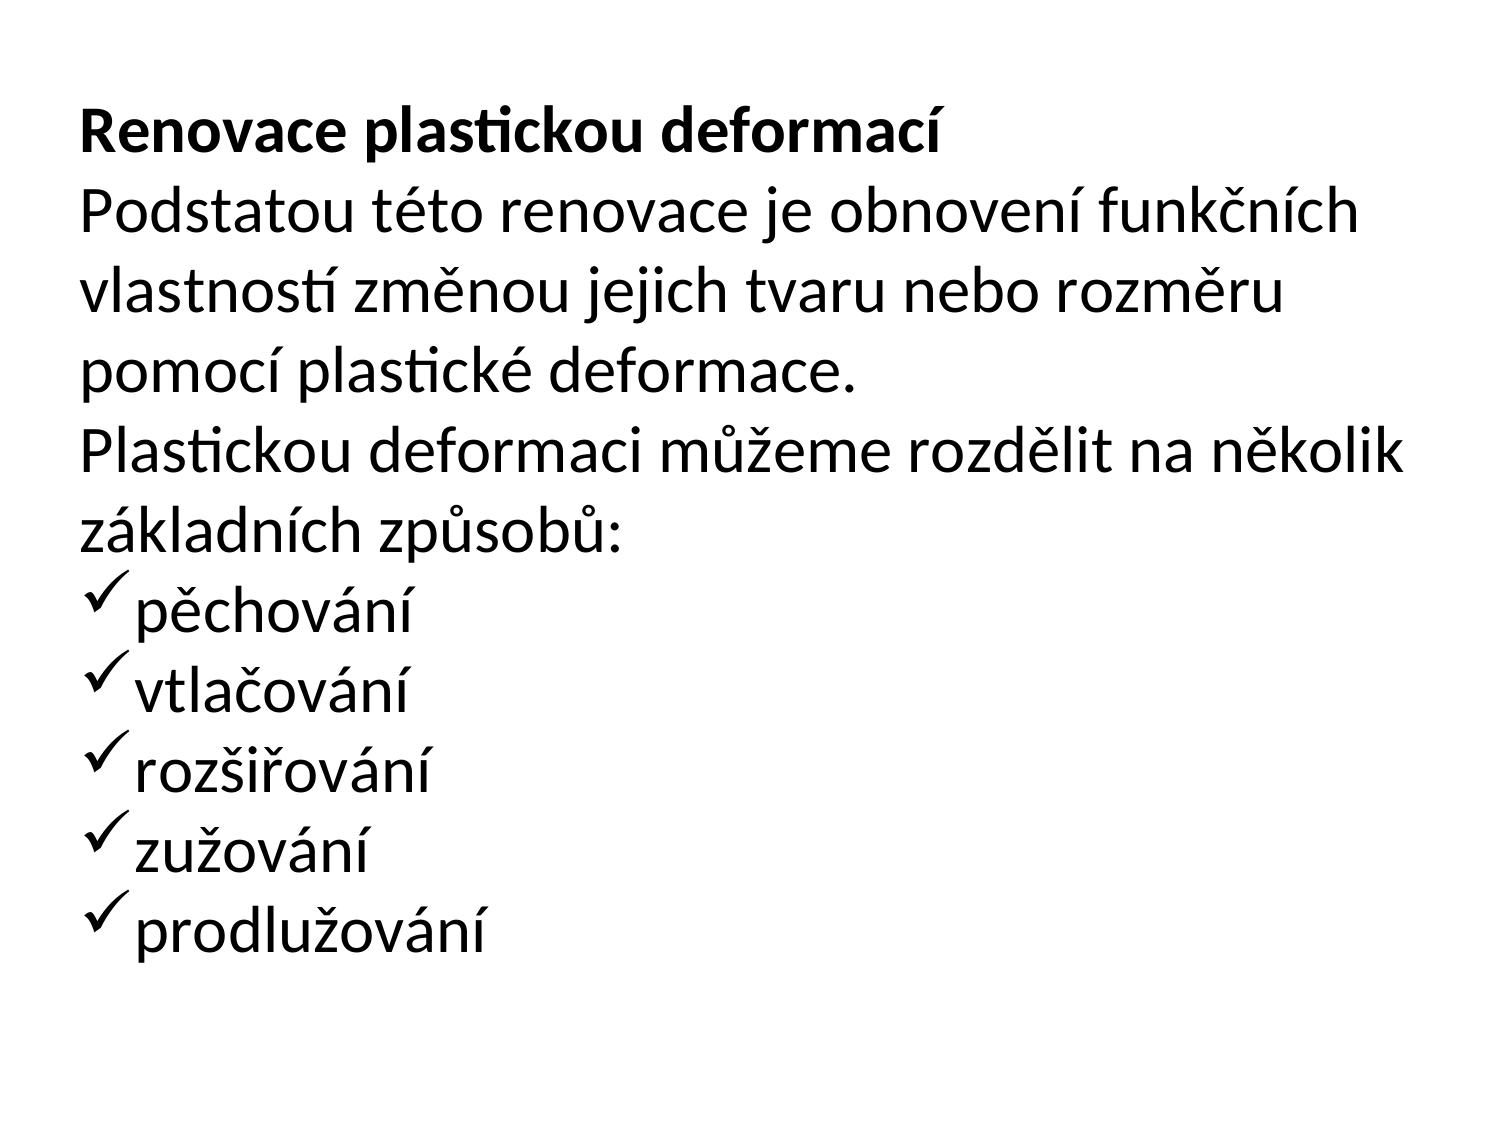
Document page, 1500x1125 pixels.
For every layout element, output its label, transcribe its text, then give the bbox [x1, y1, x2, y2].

text_box Renovace plastickou deformací Podstatou této renovace je obnovení funkčních vlastností změnou jejich tvaru nebo rozměru pomocí plastické deformace. Plastickou deformaci můžeme rozdělit na několik základních způsobů: pěchování vtlačování rozšiřování zužování prodlužování [64, 78, 1447, 974]
